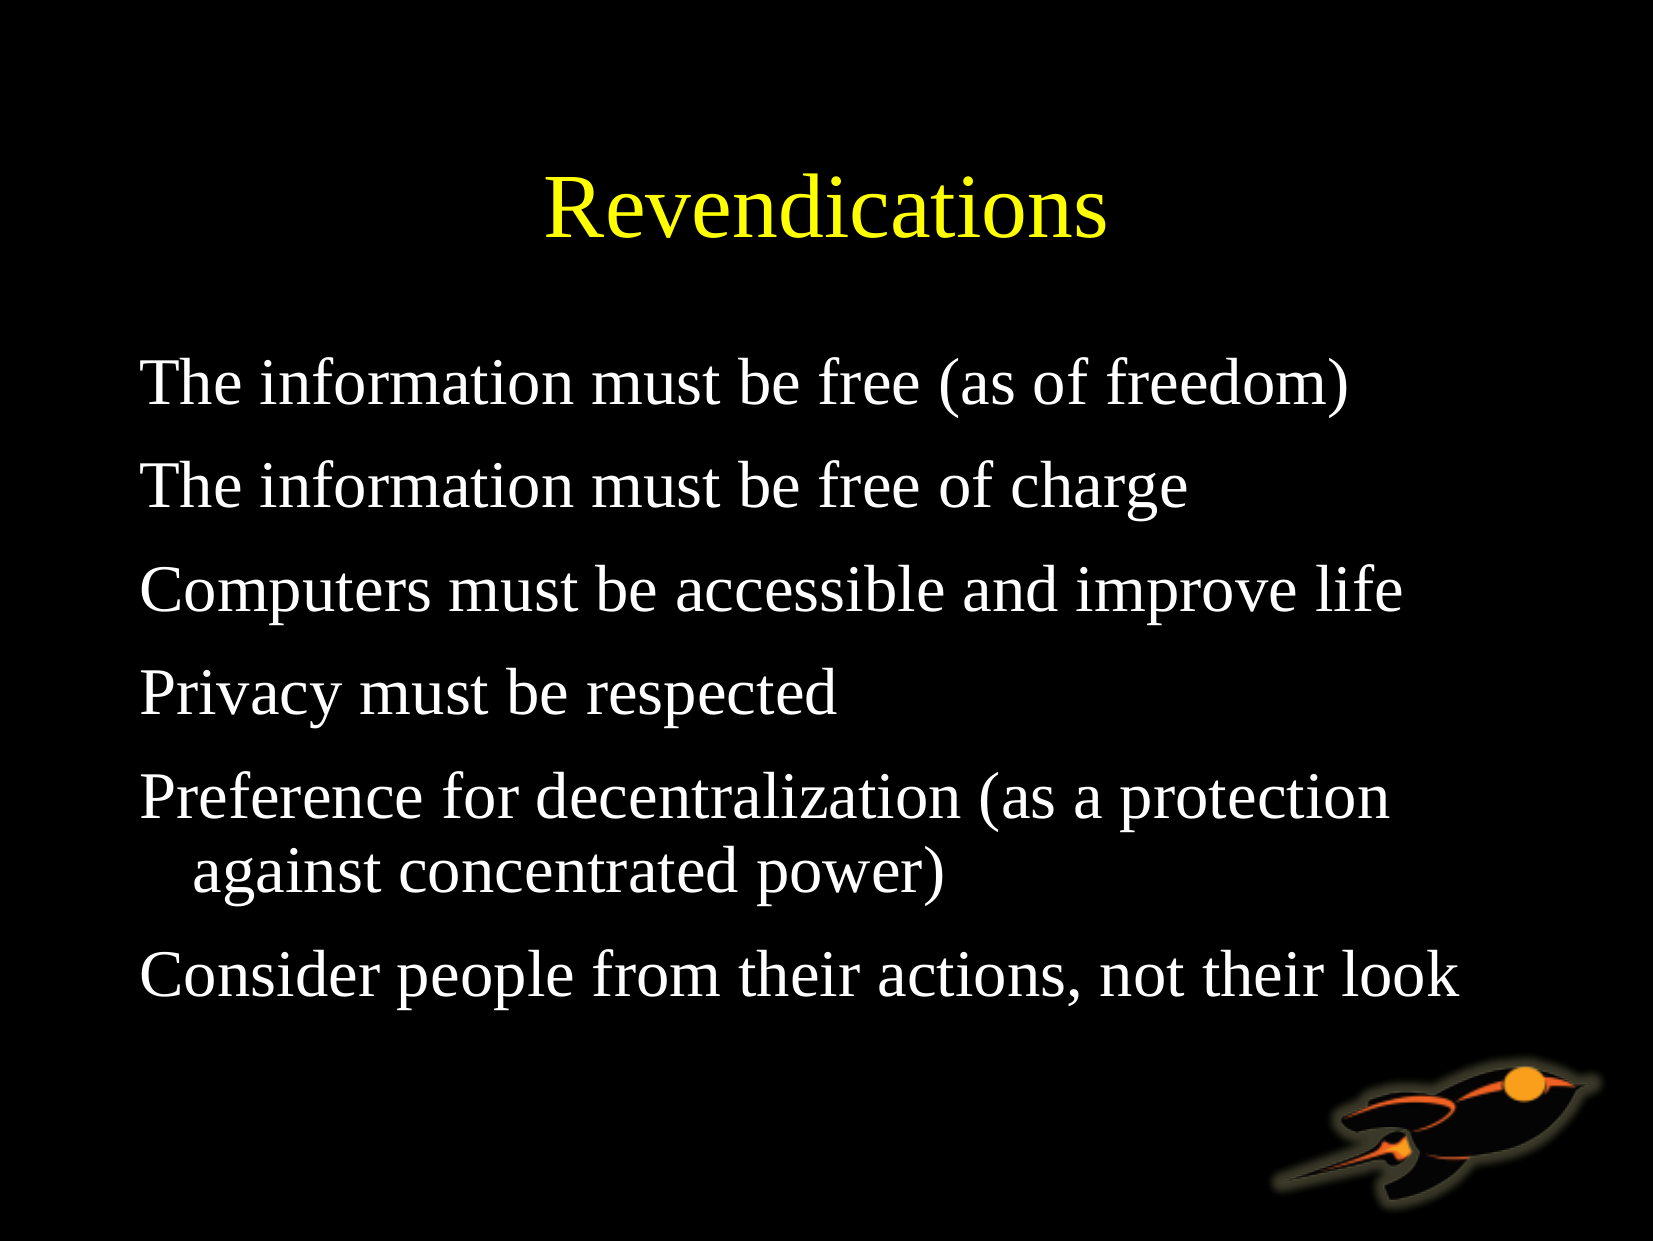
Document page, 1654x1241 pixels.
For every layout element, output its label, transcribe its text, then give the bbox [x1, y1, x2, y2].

picture [1219, 1032, 1653, 1241]
list The information must be free (as of freedom) The information must be free of charge Computers must be accessible and improve life Privacy must be respected Preference for decentralization (as a protection against concentrated power) Consider people from their actions, not their look [121, 344, 1533, 1155]
title Revendications [121, 102, 1533, 311]
